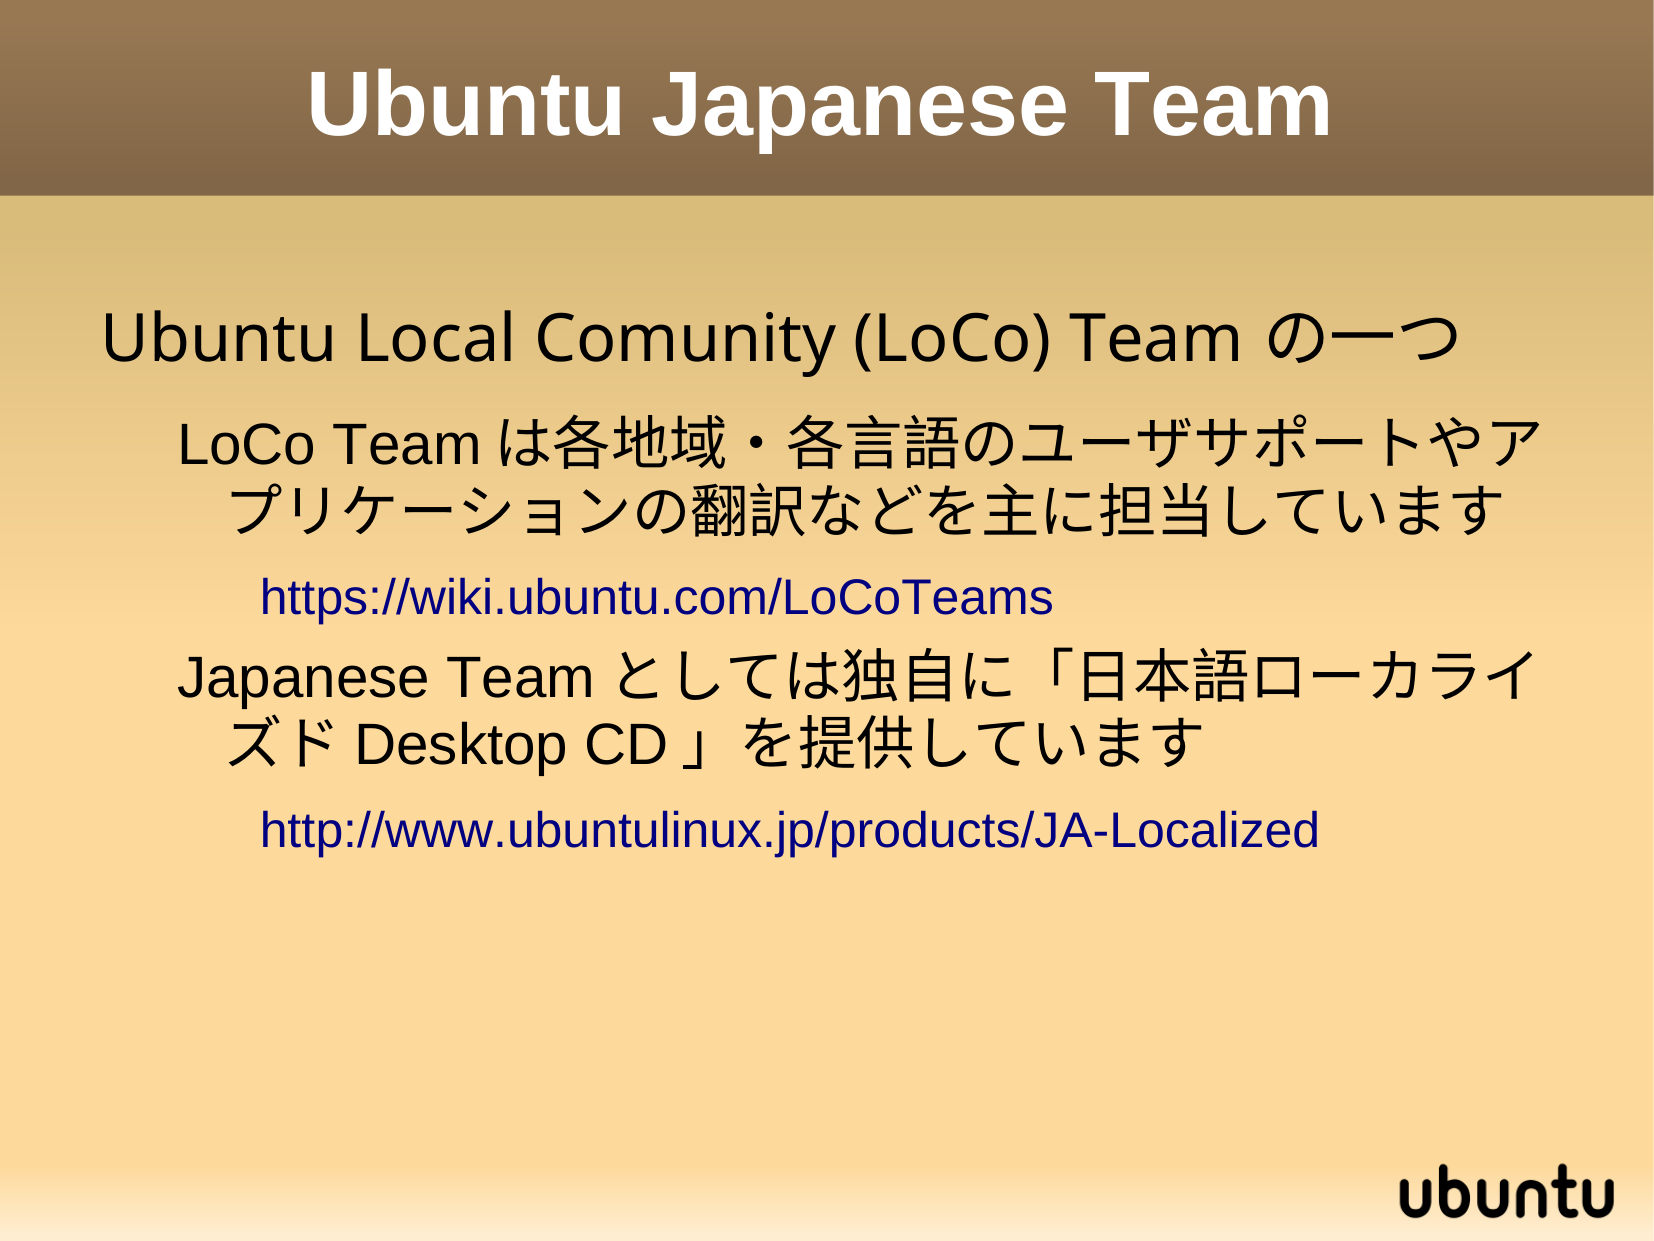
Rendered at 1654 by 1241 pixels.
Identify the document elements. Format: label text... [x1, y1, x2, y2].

list Ubuntu Local Comunity (LoCo) Teamの一つ LoCo Teamは各地域・各言語のユーザサポートやアプリケーションの翻訳などを主に担当しています https://wiki.ubuntu.com/LoCoTeams Japanese Teamとしては独自に「日本語ローカライズドDesktop CD」を提供しています http://www.ubuntulinux.jp/products/JA-Localized [82, 290, 1571, 1094]
title Ubuntu Japanese Team [76, 7, 1565, 200]
picture [0, 0, 1654, 1241]
